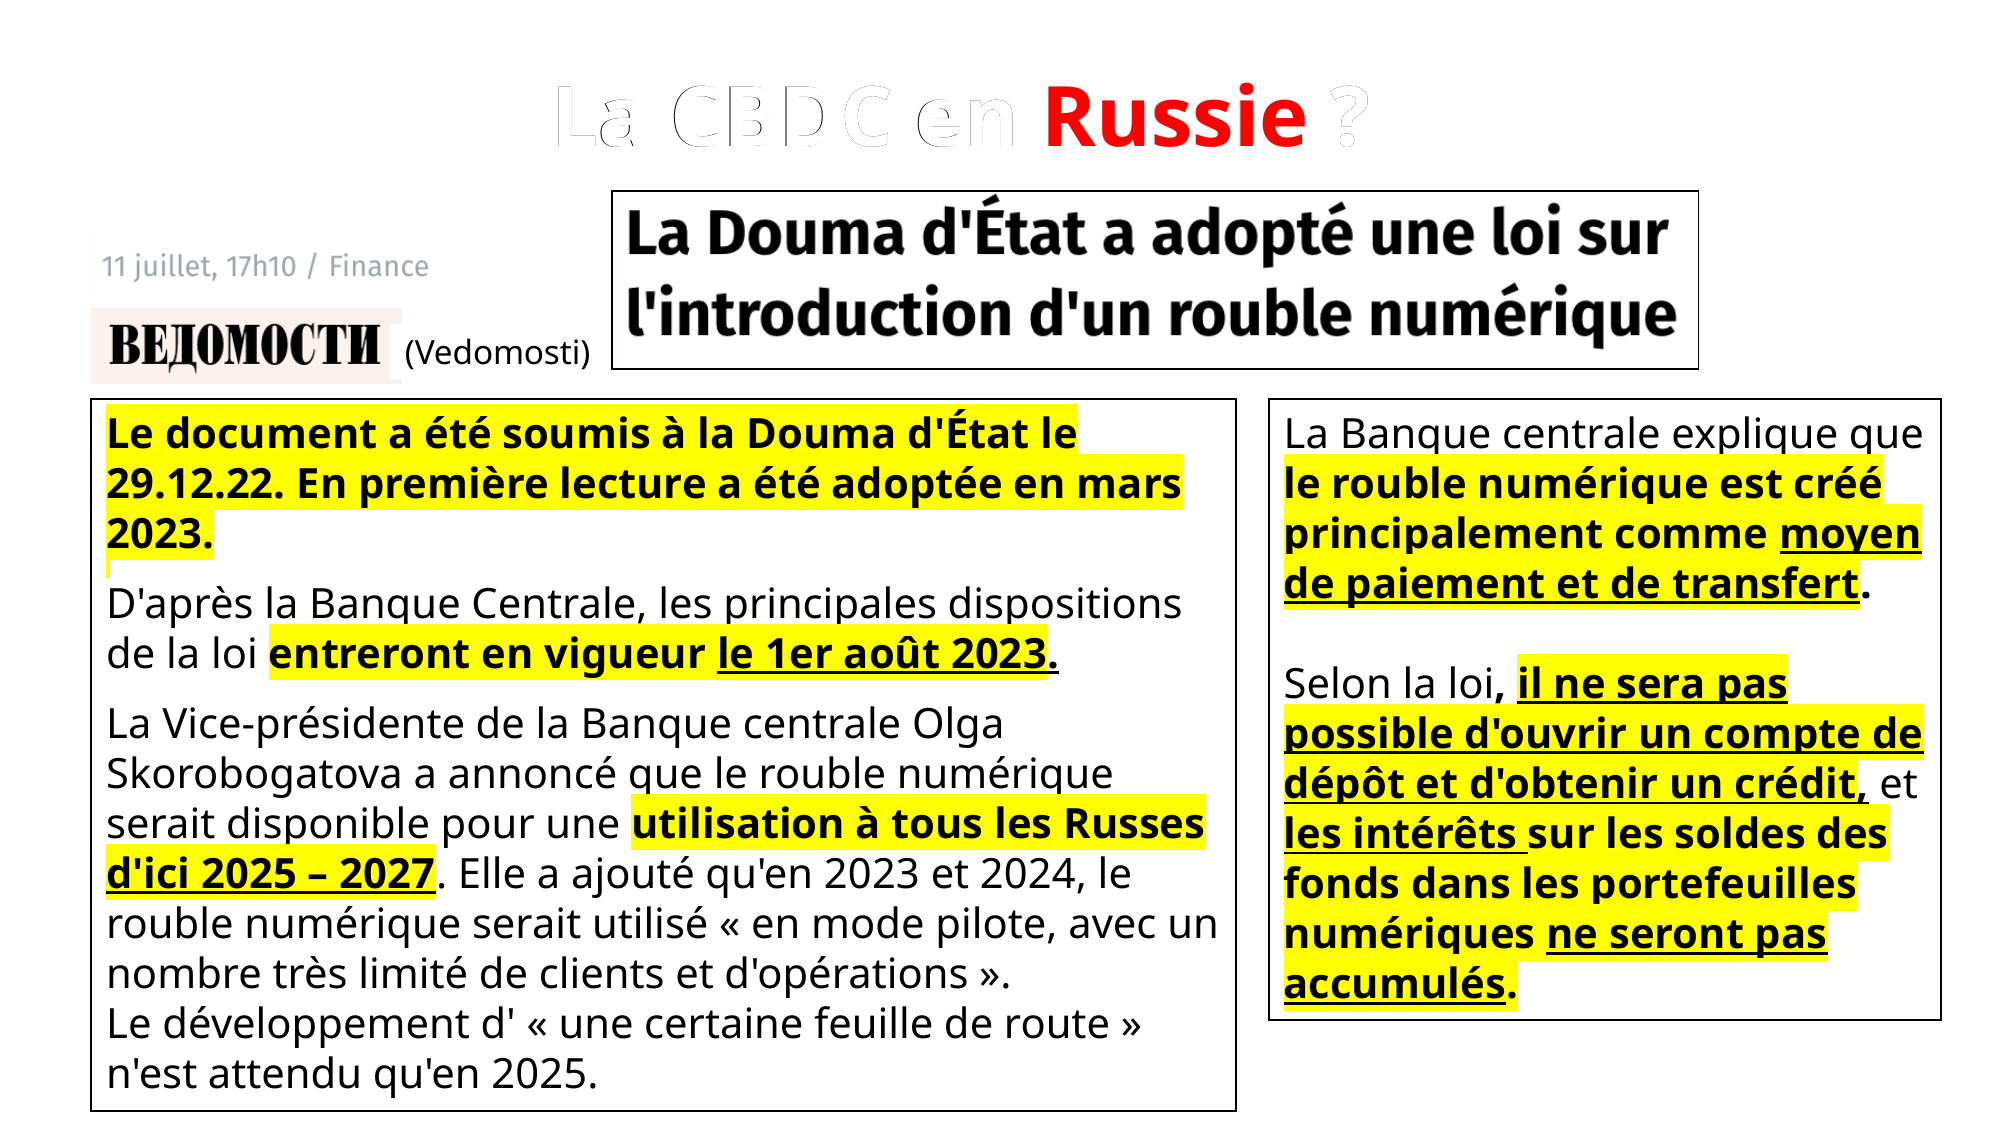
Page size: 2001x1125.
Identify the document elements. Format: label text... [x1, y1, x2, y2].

text_box Le document a été soumis à la Douma d'État le 29.12.22. En première lecture a été adoptée en mars 2023. D'après la Banque Centrale, les principales dispositions de la loi entreront en vigueur le 1er août 2023. La Vice-présidente de la Banque centrale Olga Skorobogatova a annoncé que le rouble numérique serait disponible pour une utilisation à tous les Russes d'ici 2025 – 2027. Elle a ajouté qu'en 2023 et 2024, le rouble numérique serait utilisé « en mode pilote, avec un nombre très limité de clients et d'opérations ». Le développement d' « une certaine feuille de route » n'est attendu qu'en 2025. [91, 398, 1237, 1111]
picture [612, 191, 1698, 369]
text_box (Vedomosti) [389, 323, 635, 380]
text_box La CBDC en Russie ? [389, 55, 1555, 173]
text_box La Banque centrale explique que le rouble numérique est créé principalement comme moyen de paiement et de transfert. Selon la loi, il ne sera pas possible d'ouvrir un compte de dépôt et d'obtenir un crédit, et les intérêts sur les soldes des fonds dans les portefeuilles numériques ne seront pas accumulés. [1268, 398, 1942, 1020]
picture [91, 233, 446, 294]
picture [91, 308, 402, 384]
